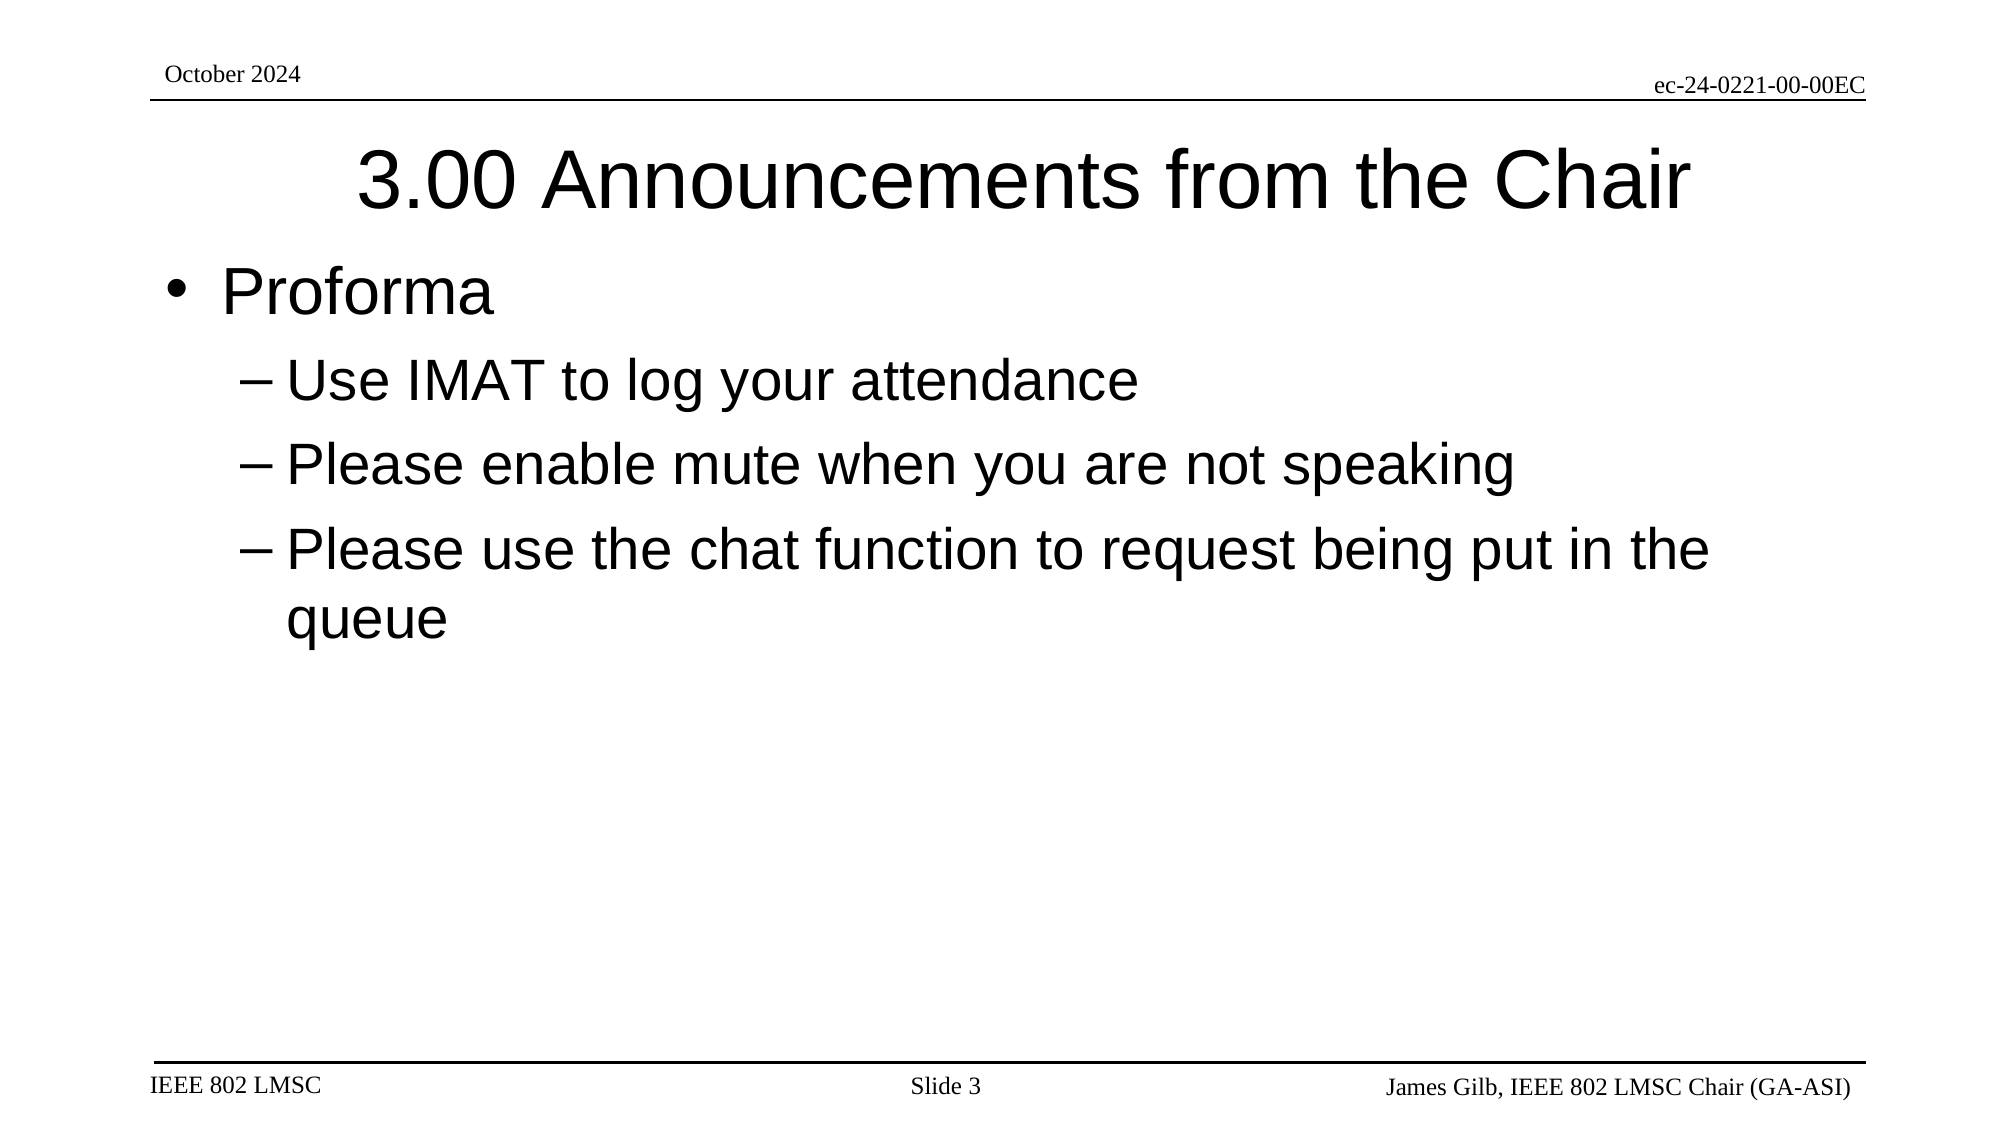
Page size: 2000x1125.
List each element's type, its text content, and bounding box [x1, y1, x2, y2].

list Proforma Use IMAT to log your attendance Please enable mute when you are not speaking Please use the chat function to request being put in the queue [150, 239, 1900, 1051]
title 3.00 Announcements from the Chair [149, 112, 1900, 238]
